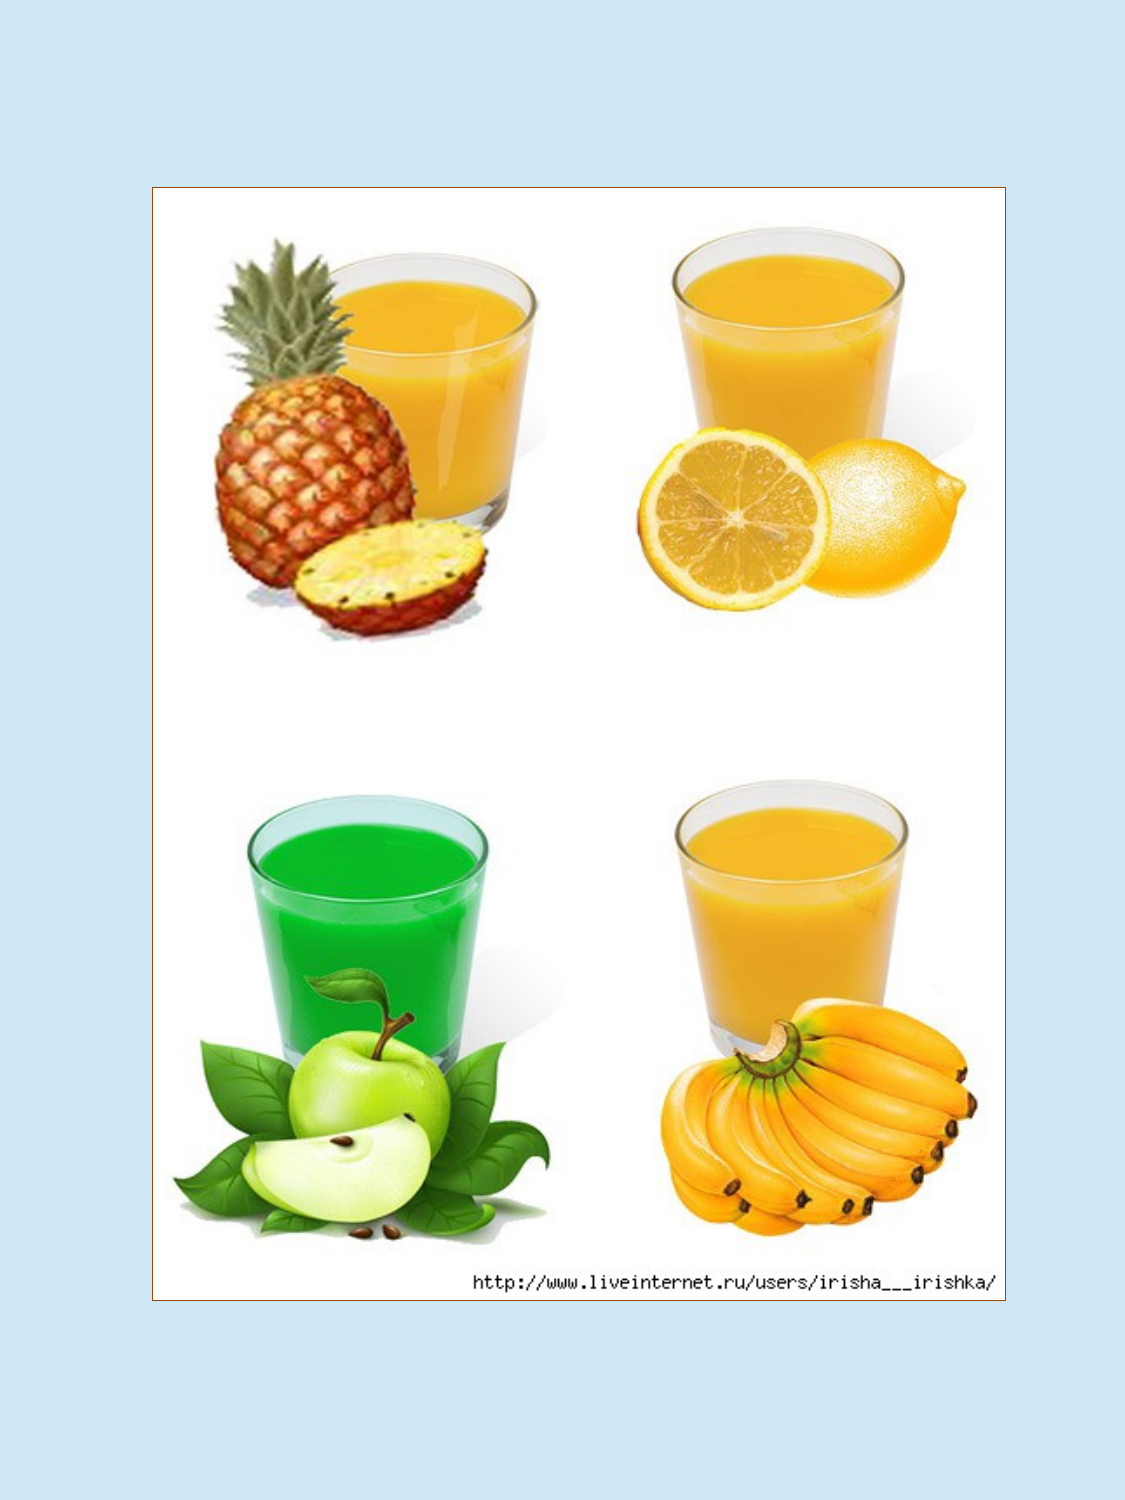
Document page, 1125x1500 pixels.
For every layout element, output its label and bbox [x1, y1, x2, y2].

picture [152, 187, 1006, 1301]
